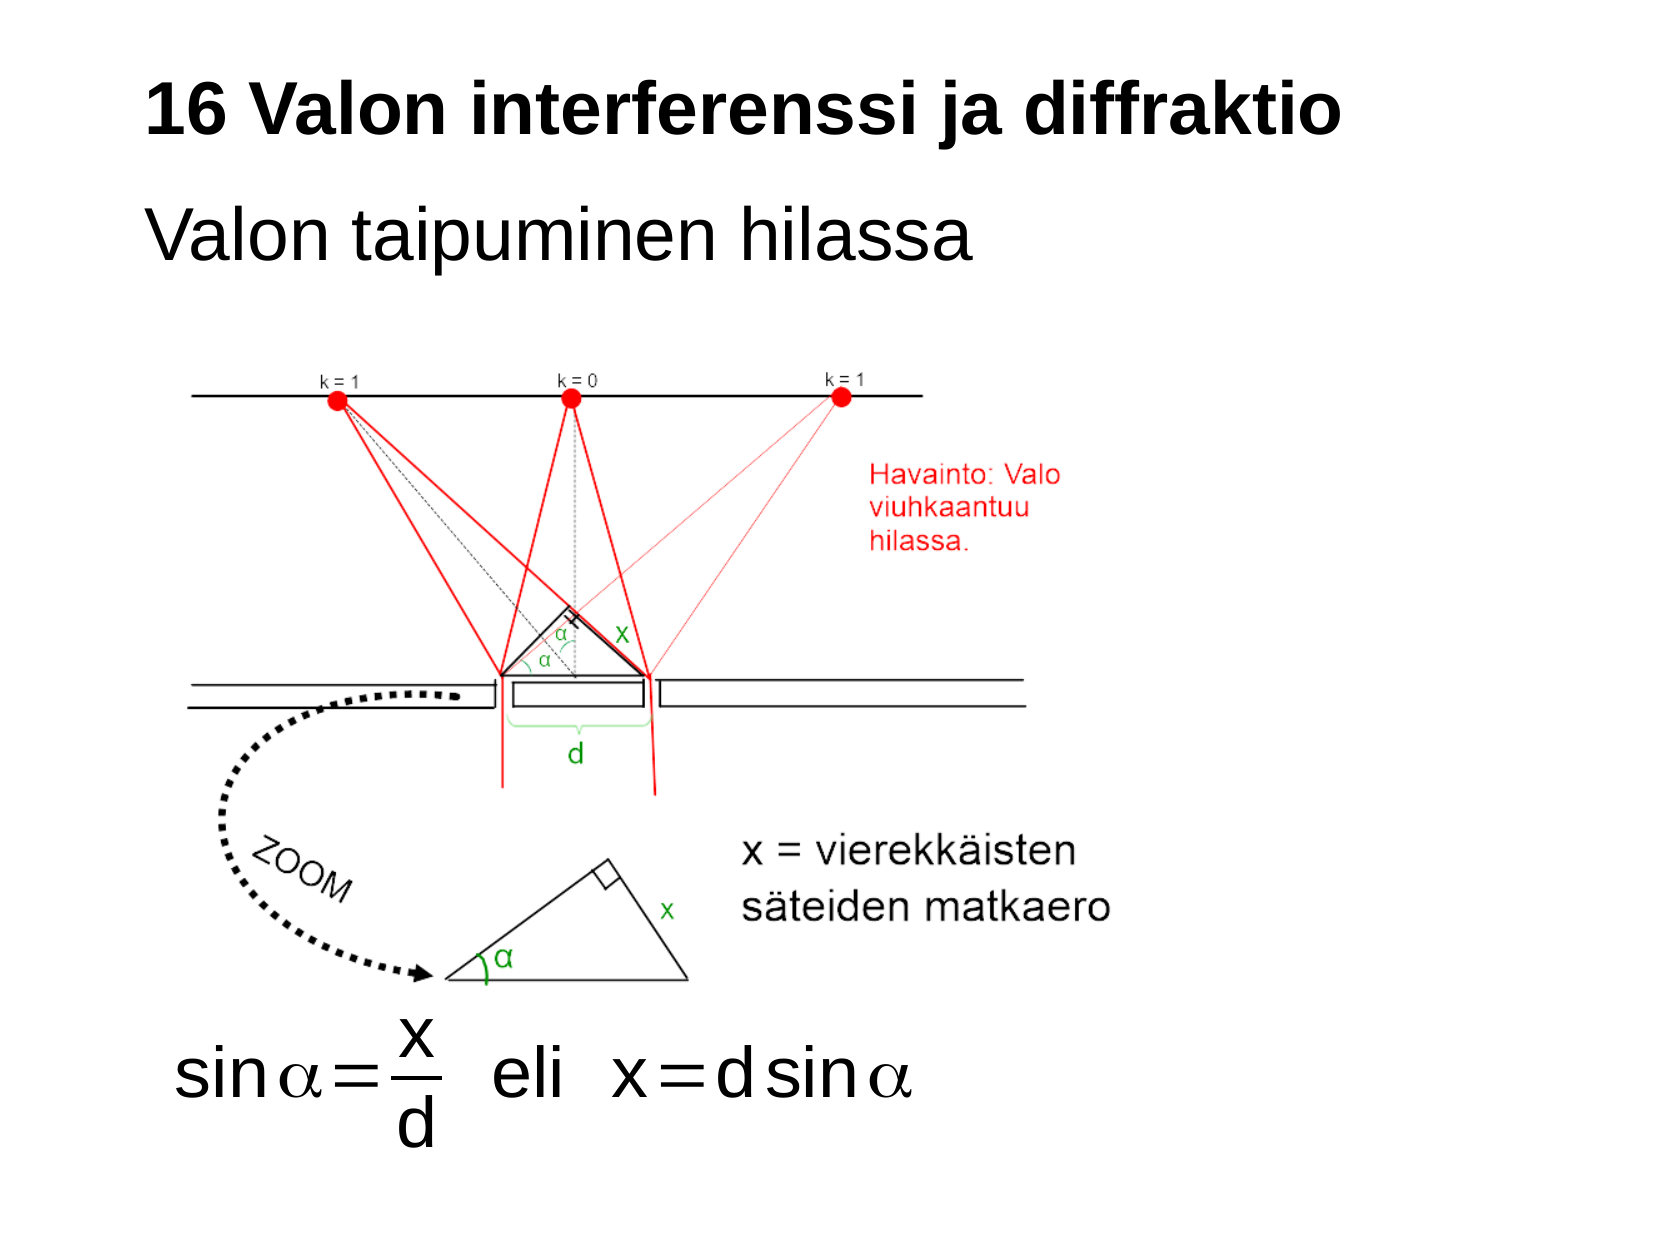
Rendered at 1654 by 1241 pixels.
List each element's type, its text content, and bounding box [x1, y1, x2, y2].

picture [141, 311, 1174, 1016]
text_box 16 Valon interferenssi ja diffraktio Valon taipuminen hilassa [129, 59, 1406, 326]
chart [167, 992, 922, 1163]
